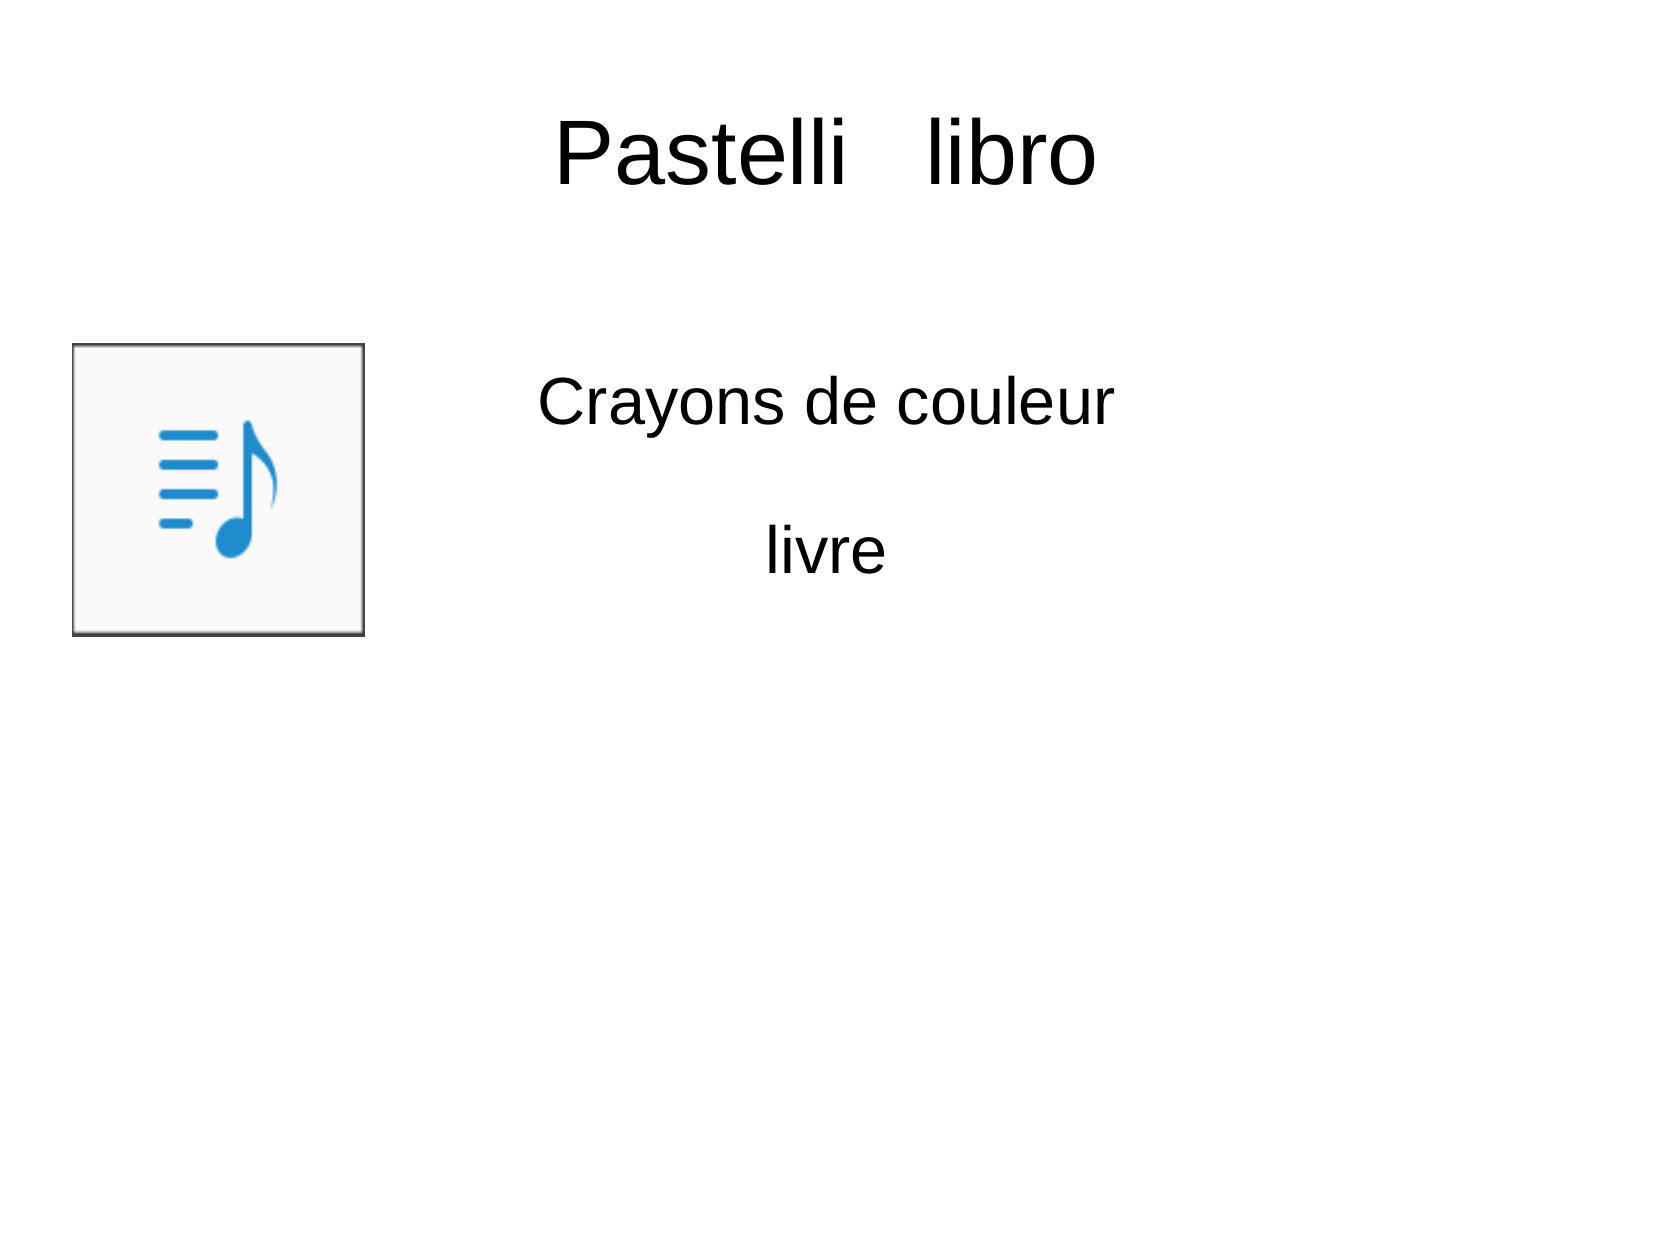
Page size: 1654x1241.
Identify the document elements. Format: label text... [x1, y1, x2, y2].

subtitle Crayons de couleur livre [82, 290, 1571, 662]
title Pastelli libro [82, 49, 1571, 257]
text_box [70, 342, 367, 638]
